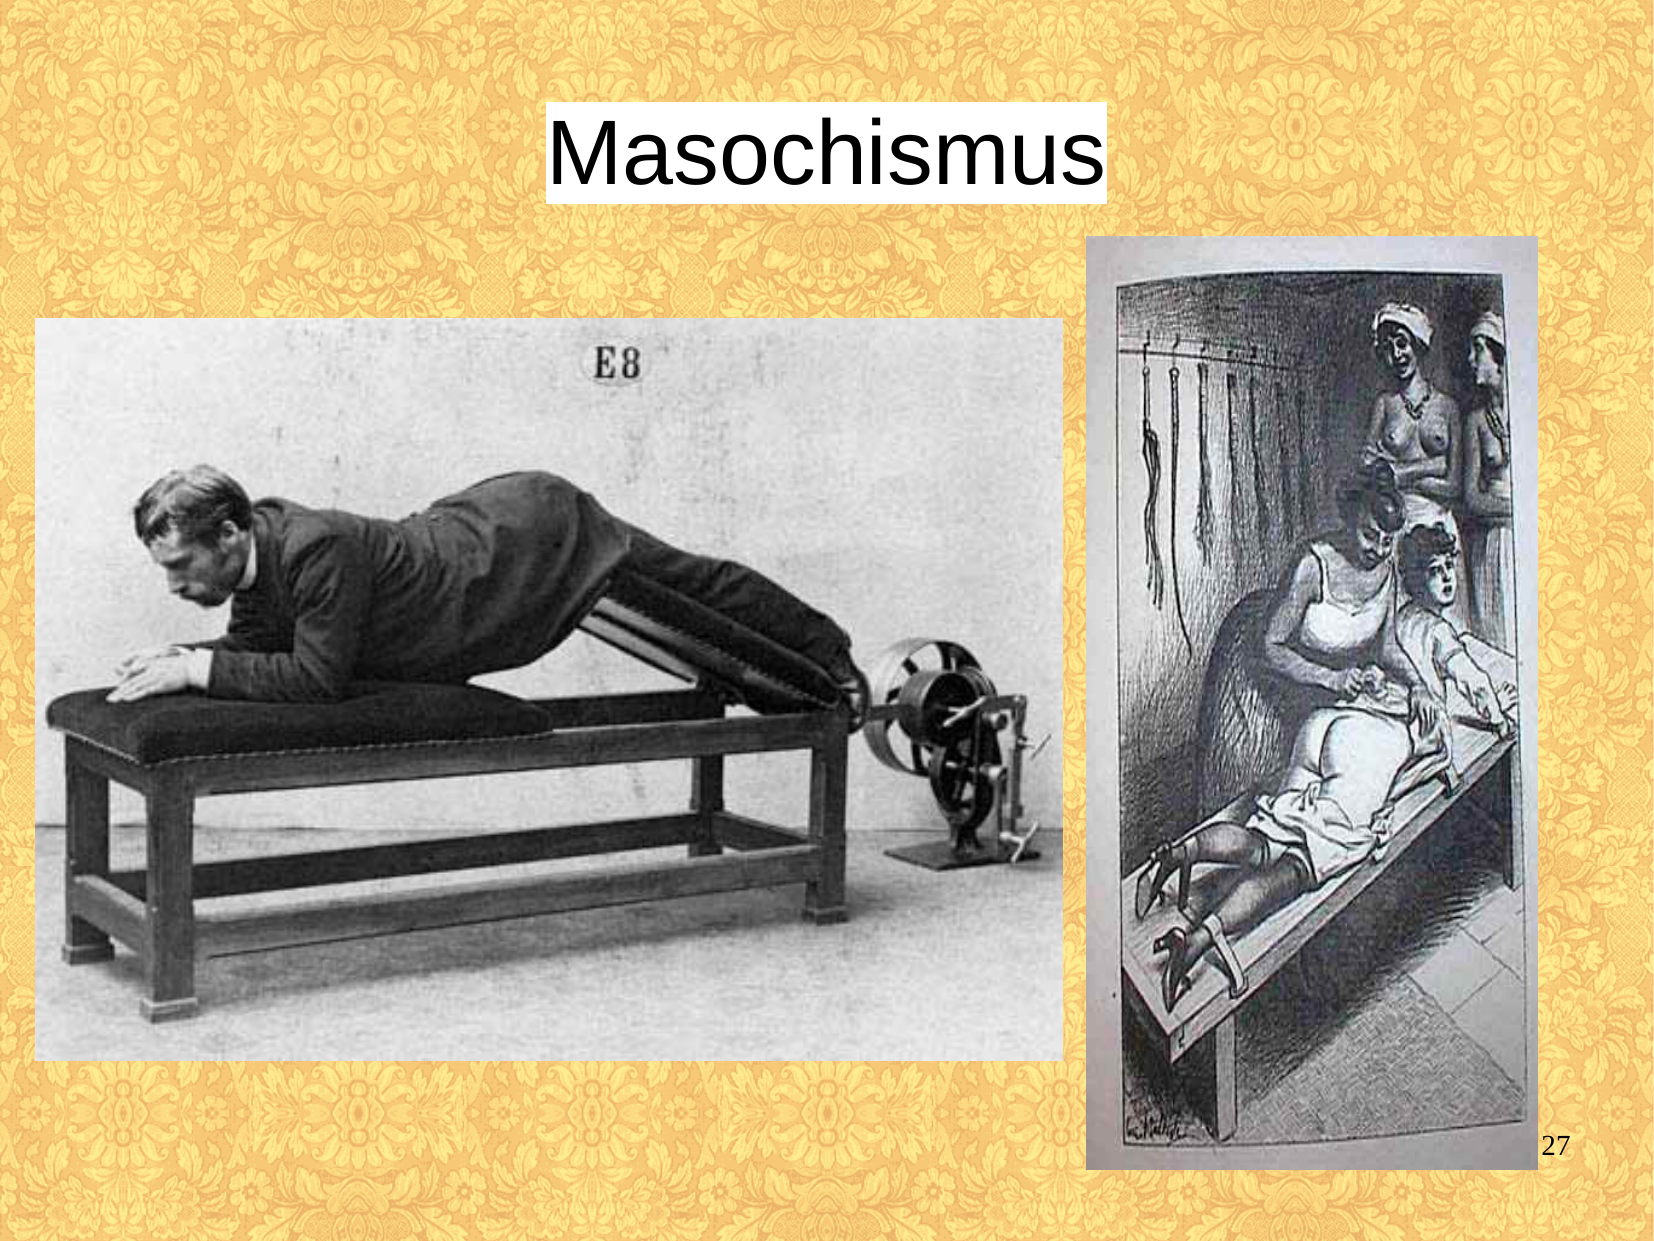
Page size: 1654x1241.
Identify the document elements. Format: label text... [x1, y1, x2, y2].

picture [0, 0, 1654, 1241]
title Masochismus [82, 49, 1571, 257]
